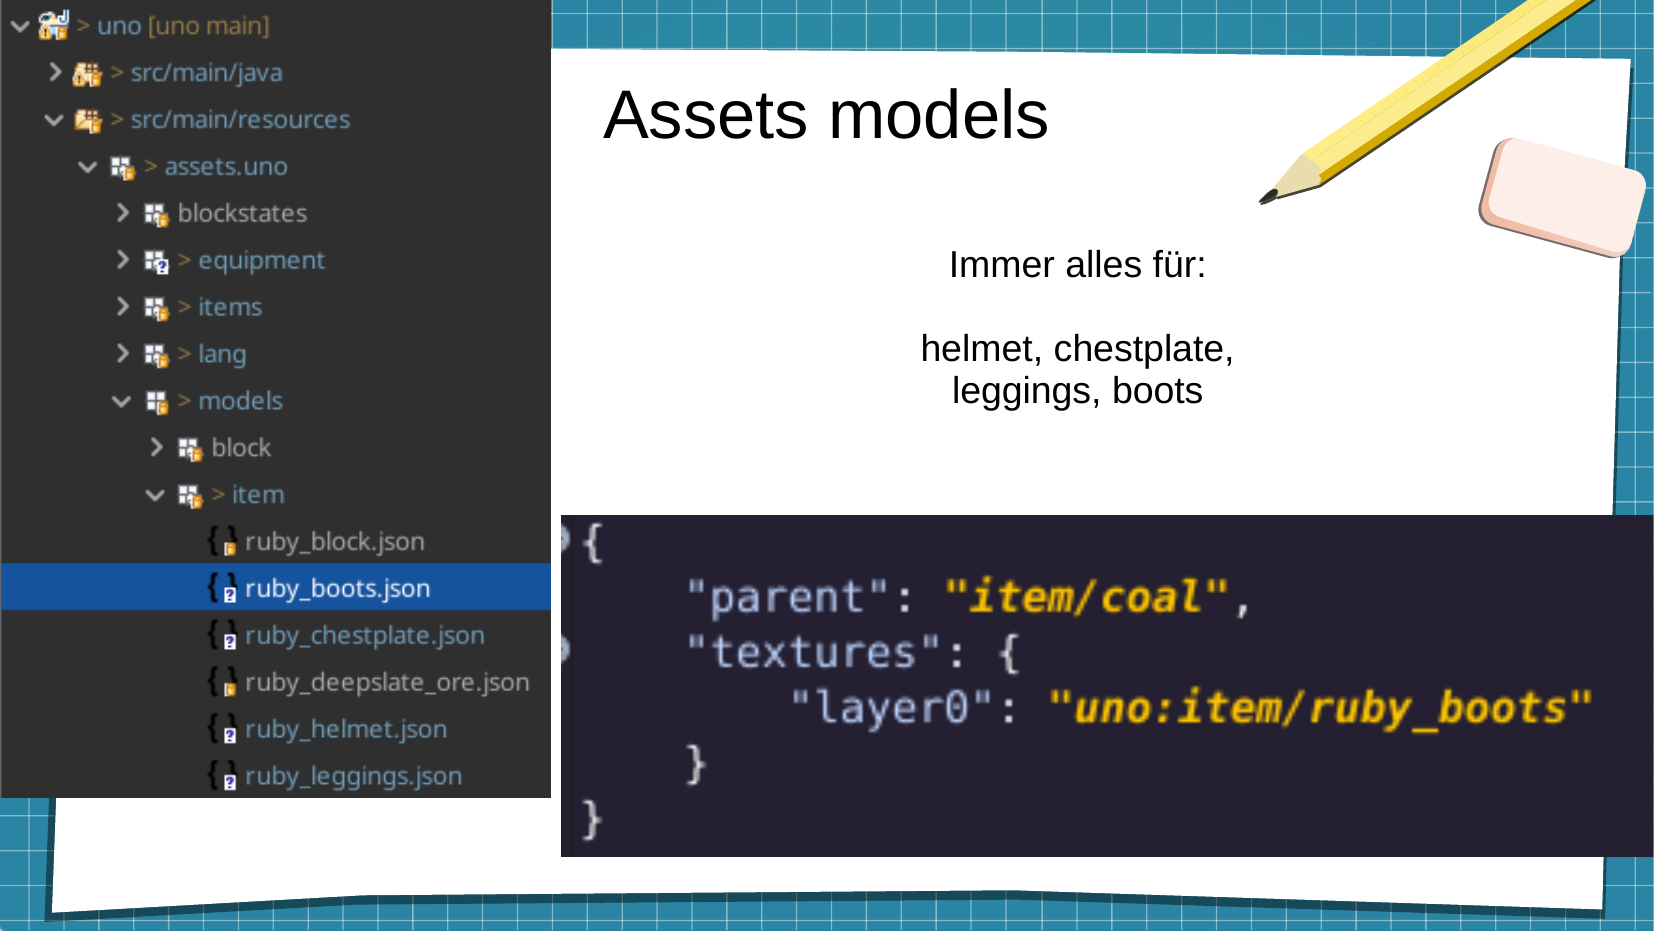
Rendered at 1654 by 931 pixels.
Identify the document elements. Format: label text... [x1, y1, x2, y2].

text_box Immer alles für: helmet, chestplate, leggings, boots [856, 236, 1300, 420]
picture [561, 515, 1654, 857]
picture [0, 0, 551, 798]
title Assets models [551, 37, 1571, 193]
